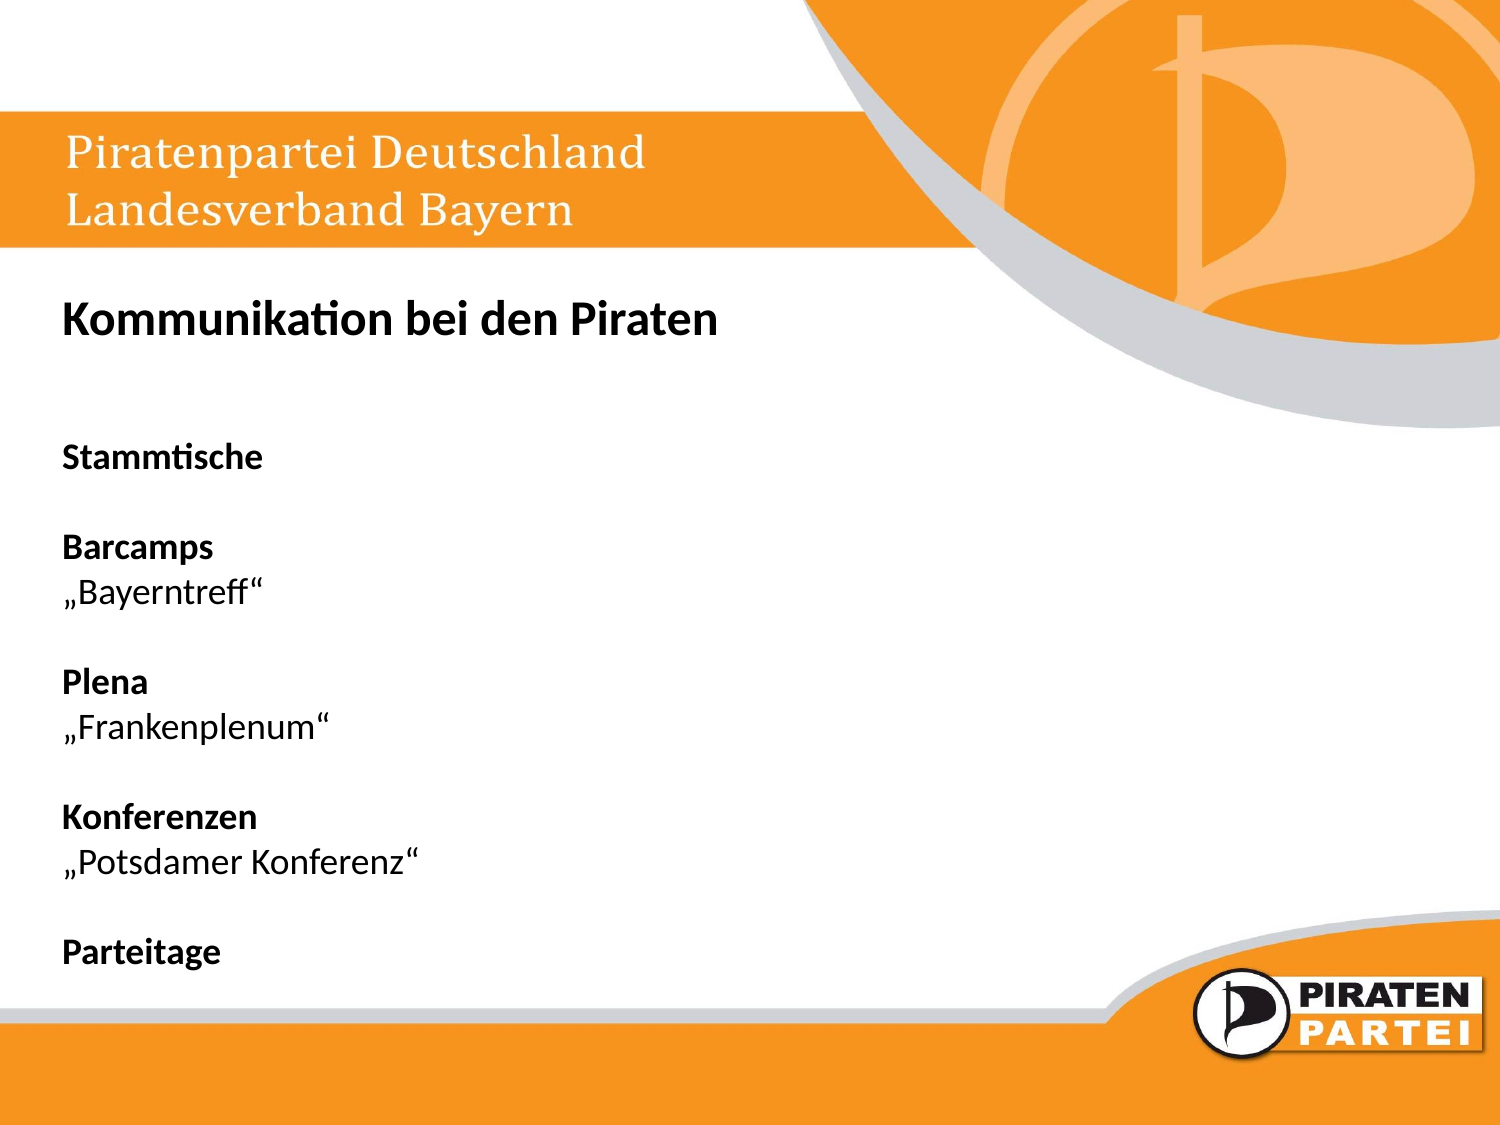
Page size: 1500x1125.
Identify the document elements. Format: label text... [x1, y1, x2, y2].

text_box Kommunikation bei den Piraten [47, 277, 734, 353]
text_box Stammtische Barcamps „Bayerntreff“ Plena „Frankenplenum“ Konferenzen „Potsdamer Konferenz“ Parteitage [47, 424, 1263, 980]
picture [0, 0, 1500, 1125]
